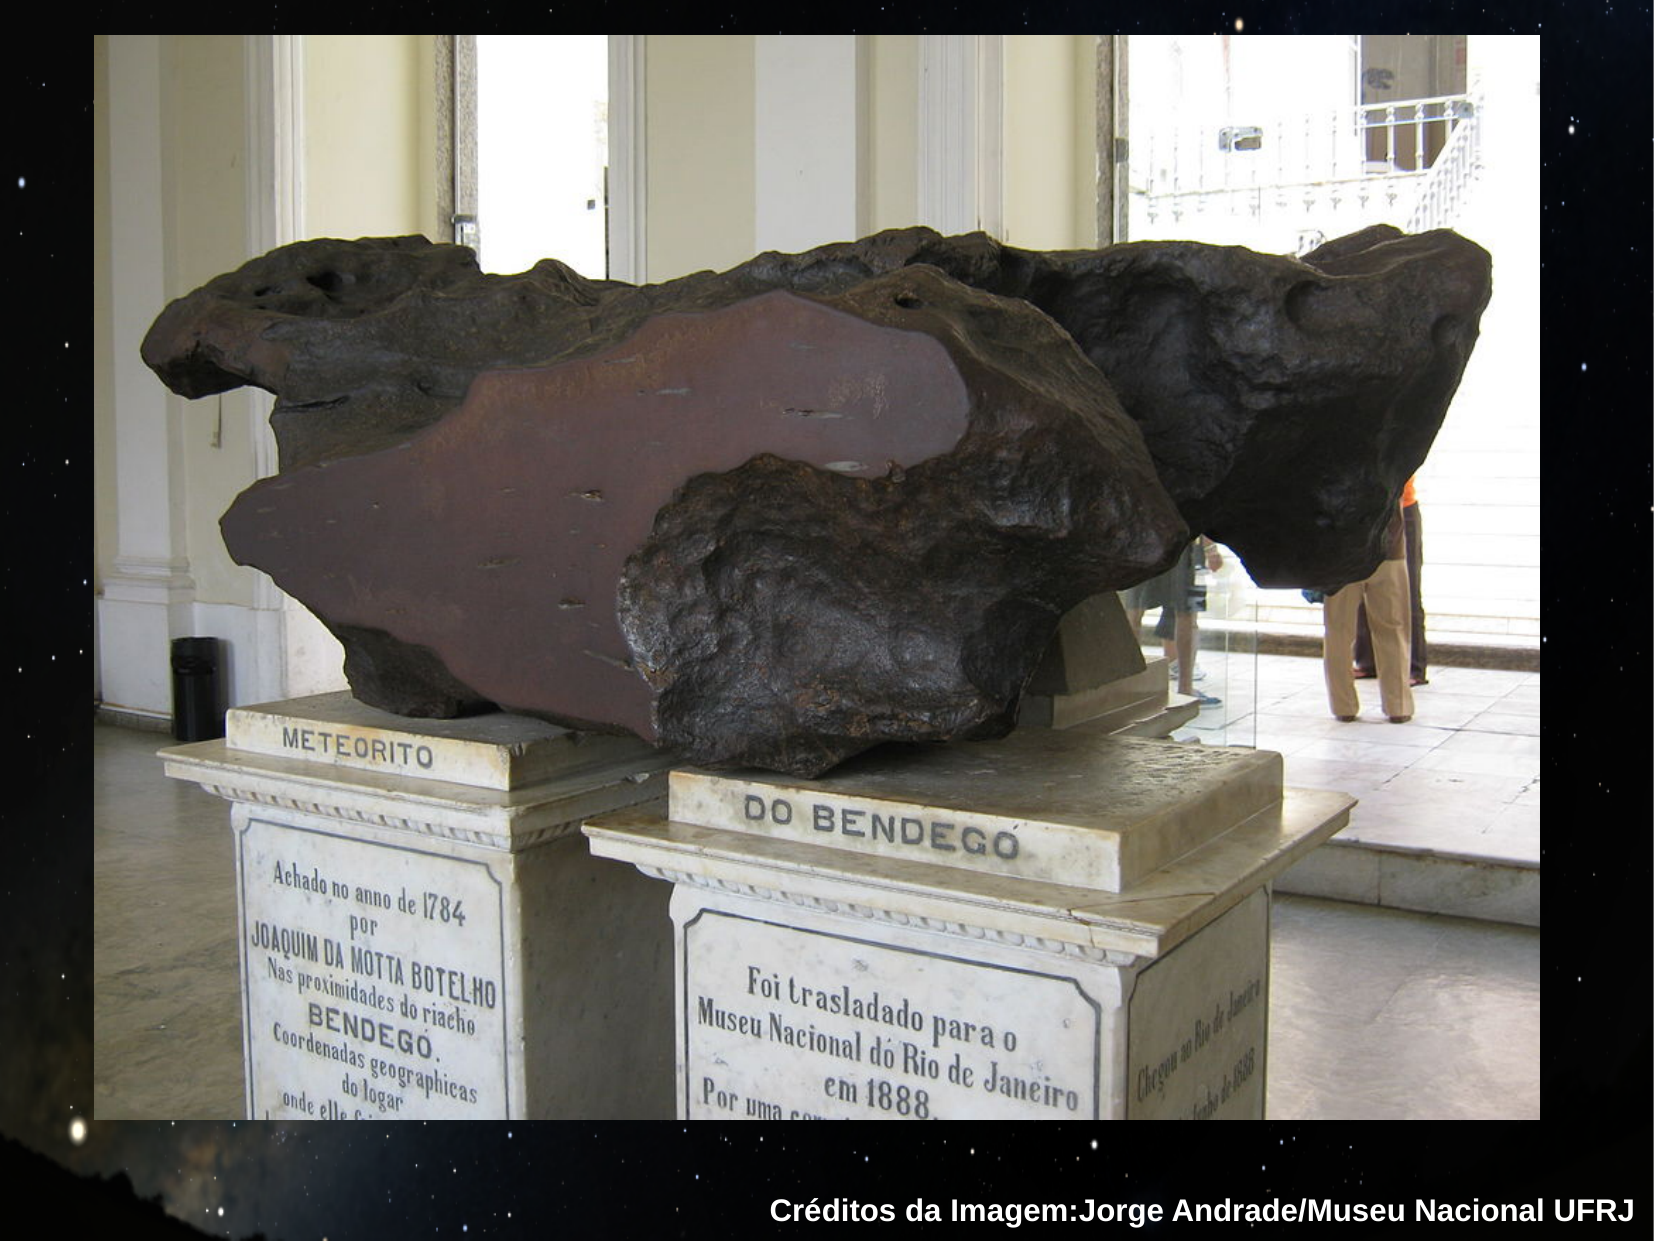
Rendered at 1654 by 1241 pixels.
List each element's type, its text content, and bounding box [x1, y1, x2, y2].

picture [0, 0, 1654, 1241]
text_box Créditos da Imagem:Jorge Andrade/Museu Nacional UFRJ [0, 1193, 1637, 1241]
